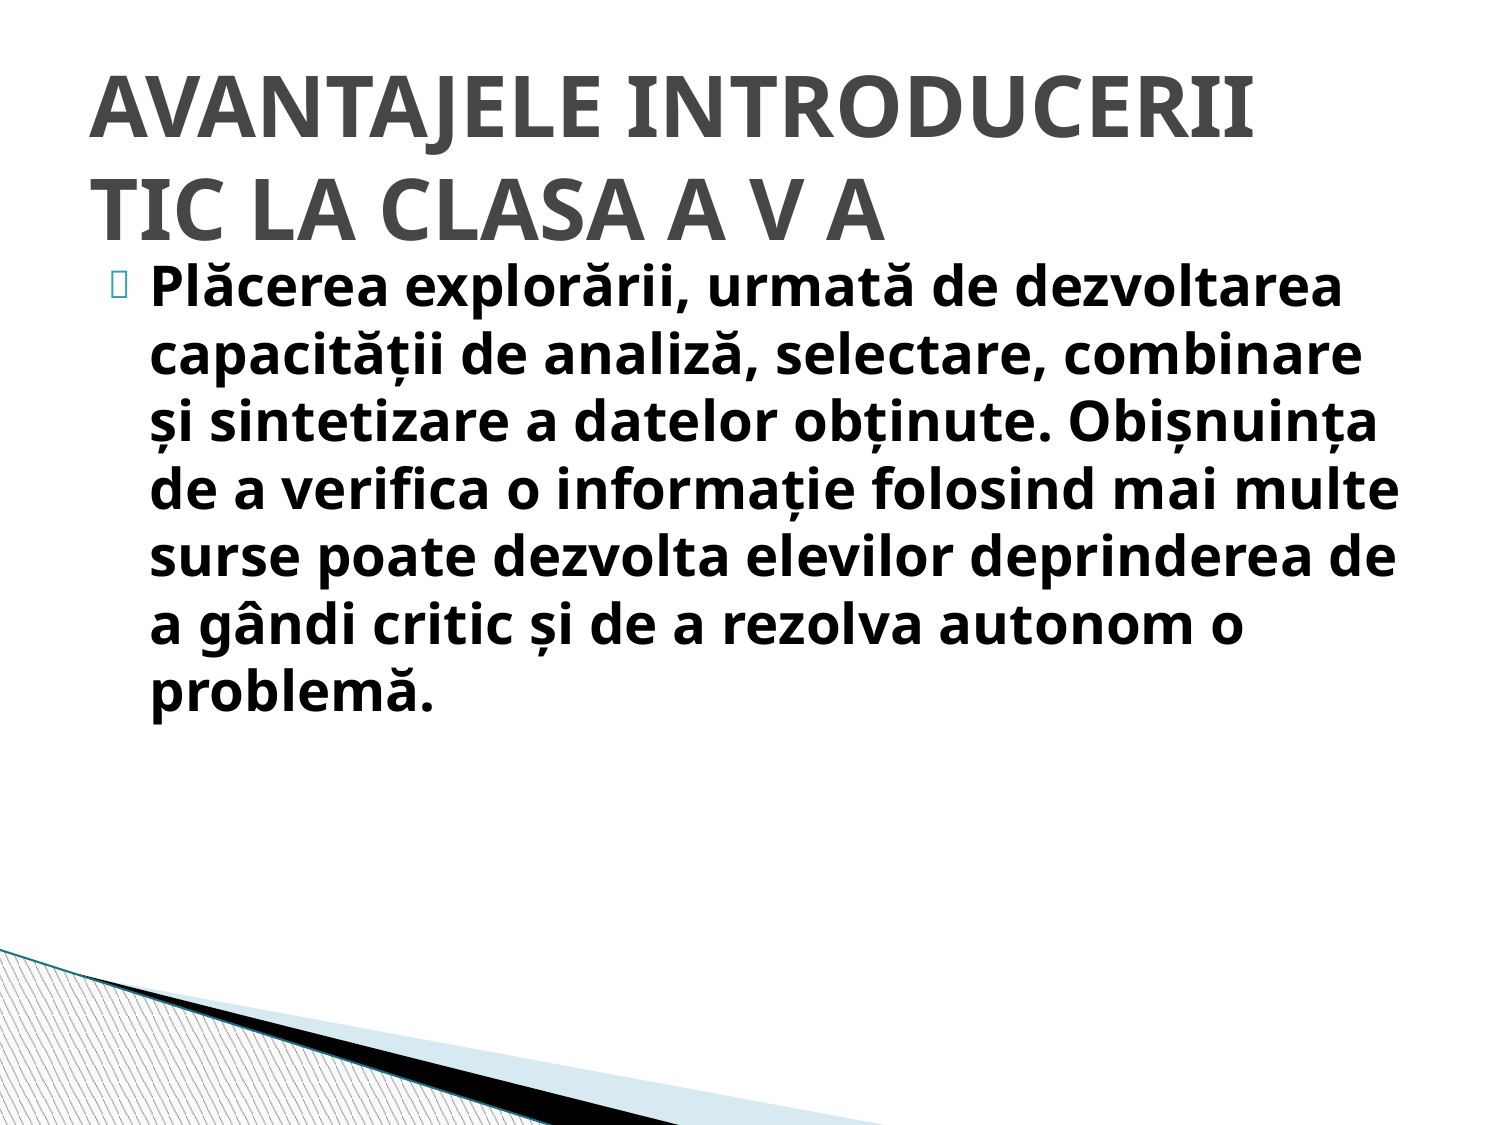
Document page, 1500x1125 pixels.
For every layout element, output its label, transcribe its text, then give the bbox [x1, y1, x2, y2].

title AVANTAJELE INTRODUCERII TIC LA CLASA A V A [75, 45, 1425, 233]
picture [0, 952, 543, 1125]
list Plăcerea explorării, urmată de dezvoltarea capacității de analiză, selectare, combinare și sintetizare a datelor obținute. Obișnuința de a verifica o informație folosind mai multe surse poate dezvolta elevilor deprinderea de a gândi critic și de a rezolva autonom o problemă. [75, 243, 1425, 986]
